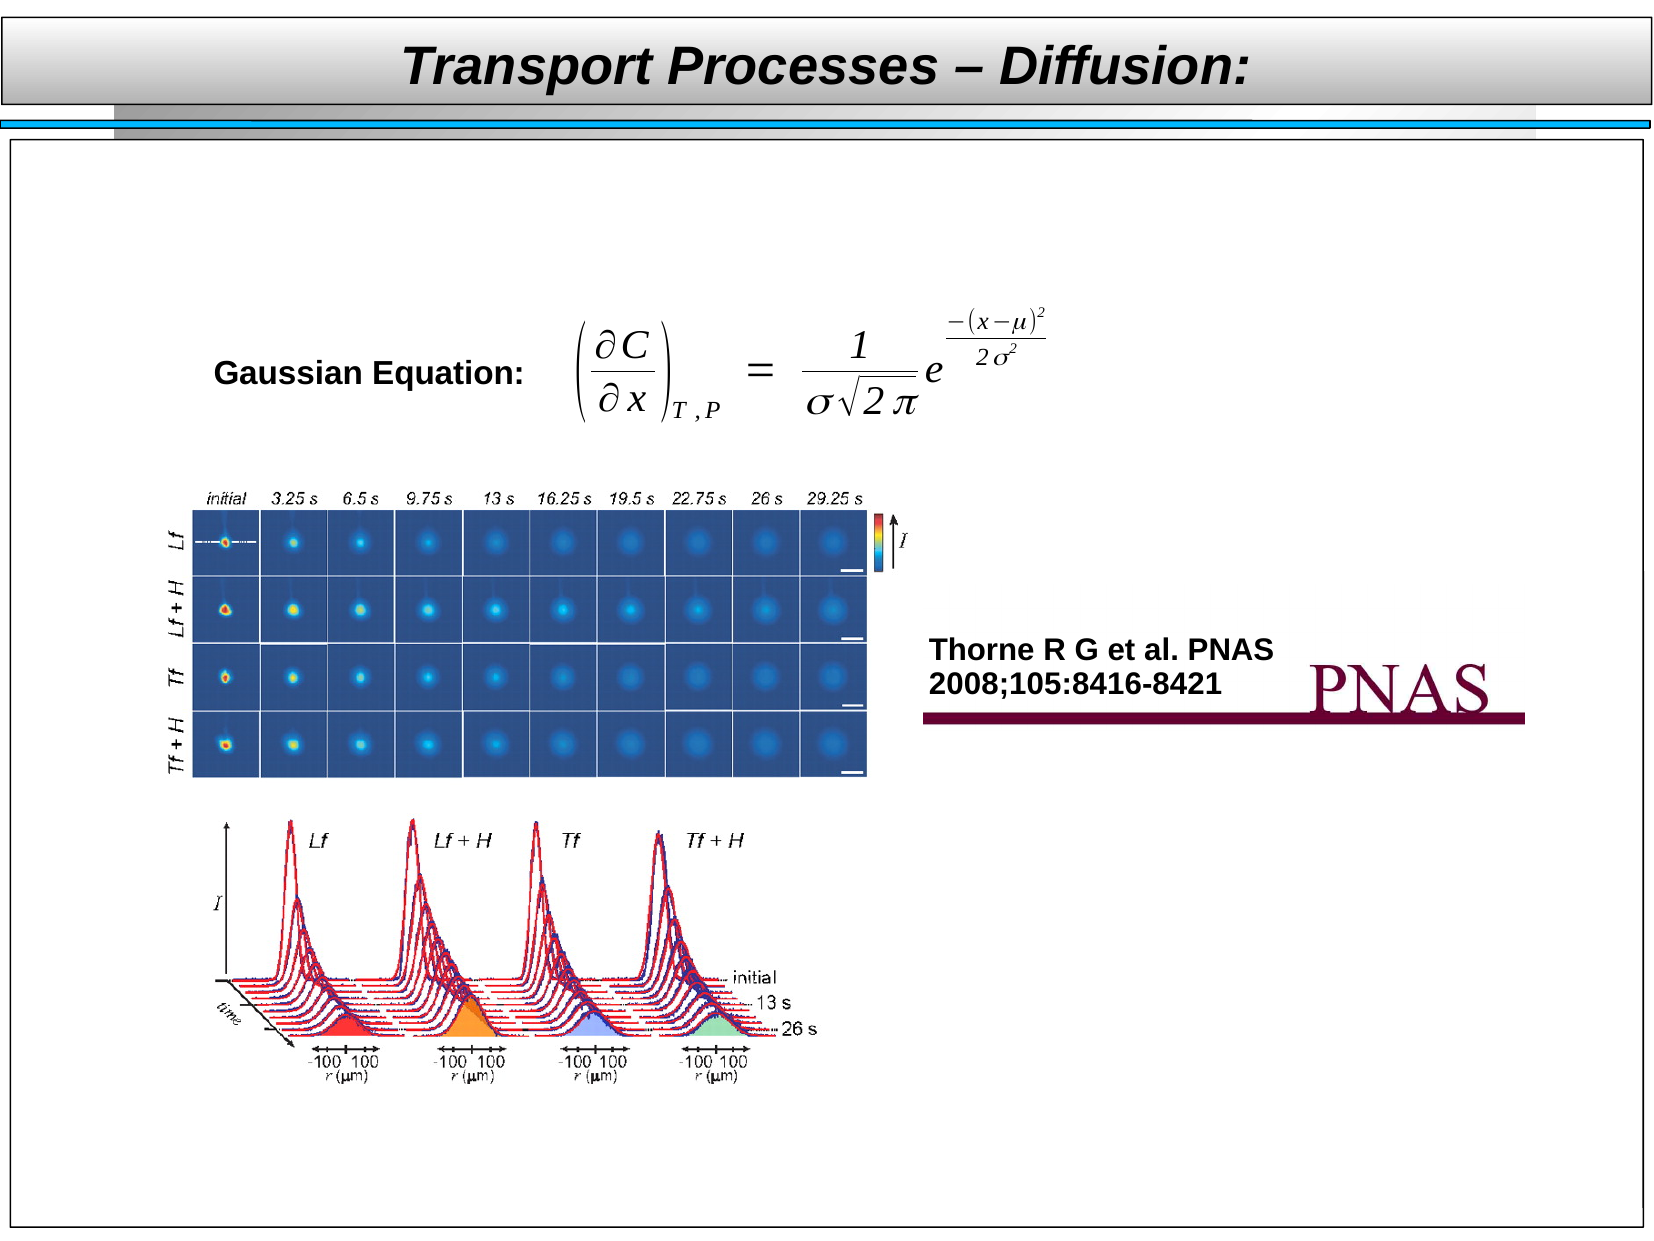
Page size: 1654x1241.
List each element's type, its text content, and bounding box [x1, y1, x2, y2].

text_box Transport Processes – Diffusion: [1, 17, 1652, 105]
text_box [10, 139, 1644, 1228]
text_box Gaussian Equation: [198, 347, 547, 400]
picture [161, 490, 913, 1085]
text_box [0, 120, 1651, 129]
chart [566, 303, 1055, 425]
picture [923, 584, 1525, 731]
text_box Thorne R G et al. PNAS 2008;105:8416-8421 [928, 633, 1280, 702]
